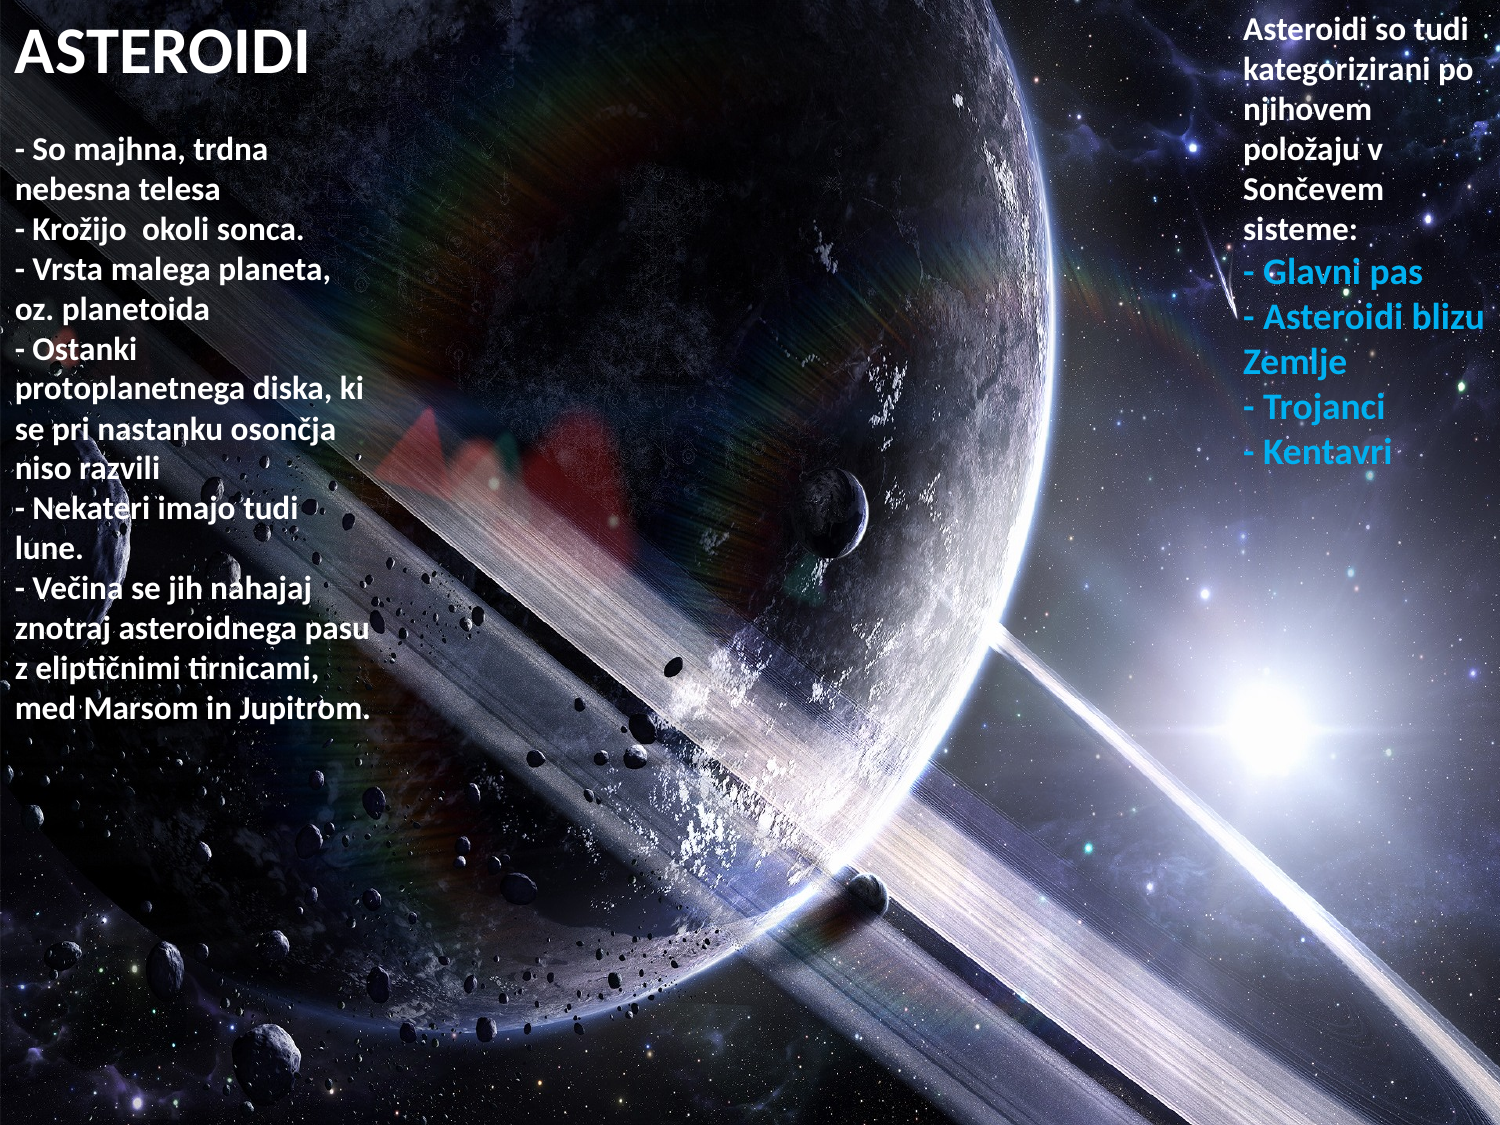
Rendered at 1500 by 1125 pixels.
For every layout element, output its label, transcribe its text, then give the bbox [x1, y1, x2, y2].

text_box Asteroidi so tudi kategorizirani po njihovem položaju v Sončevem sisteme: - Glavni pas - Asteroidi blizu Zemlje - Trojanci - Kentavri [1228, 0, 1500, 480]
picture [0, 0, 1500, 1125]
text_box ASTEROIDI - So majhna, trdna nebesna telesa - Krožijo okoli sonca. - Vrsta malega planeta, oz. planetoida - Ostanki protoplanetnega diska, ki se pri nastanku osončja niso razvili - Nekateri imajo tudi lune. - Večina se jih nahajaj znotraj asteroidnega pasu z eliptičnimi tirnicami, med Marsom in Jupitrom. [0, 0, 390, 734]
